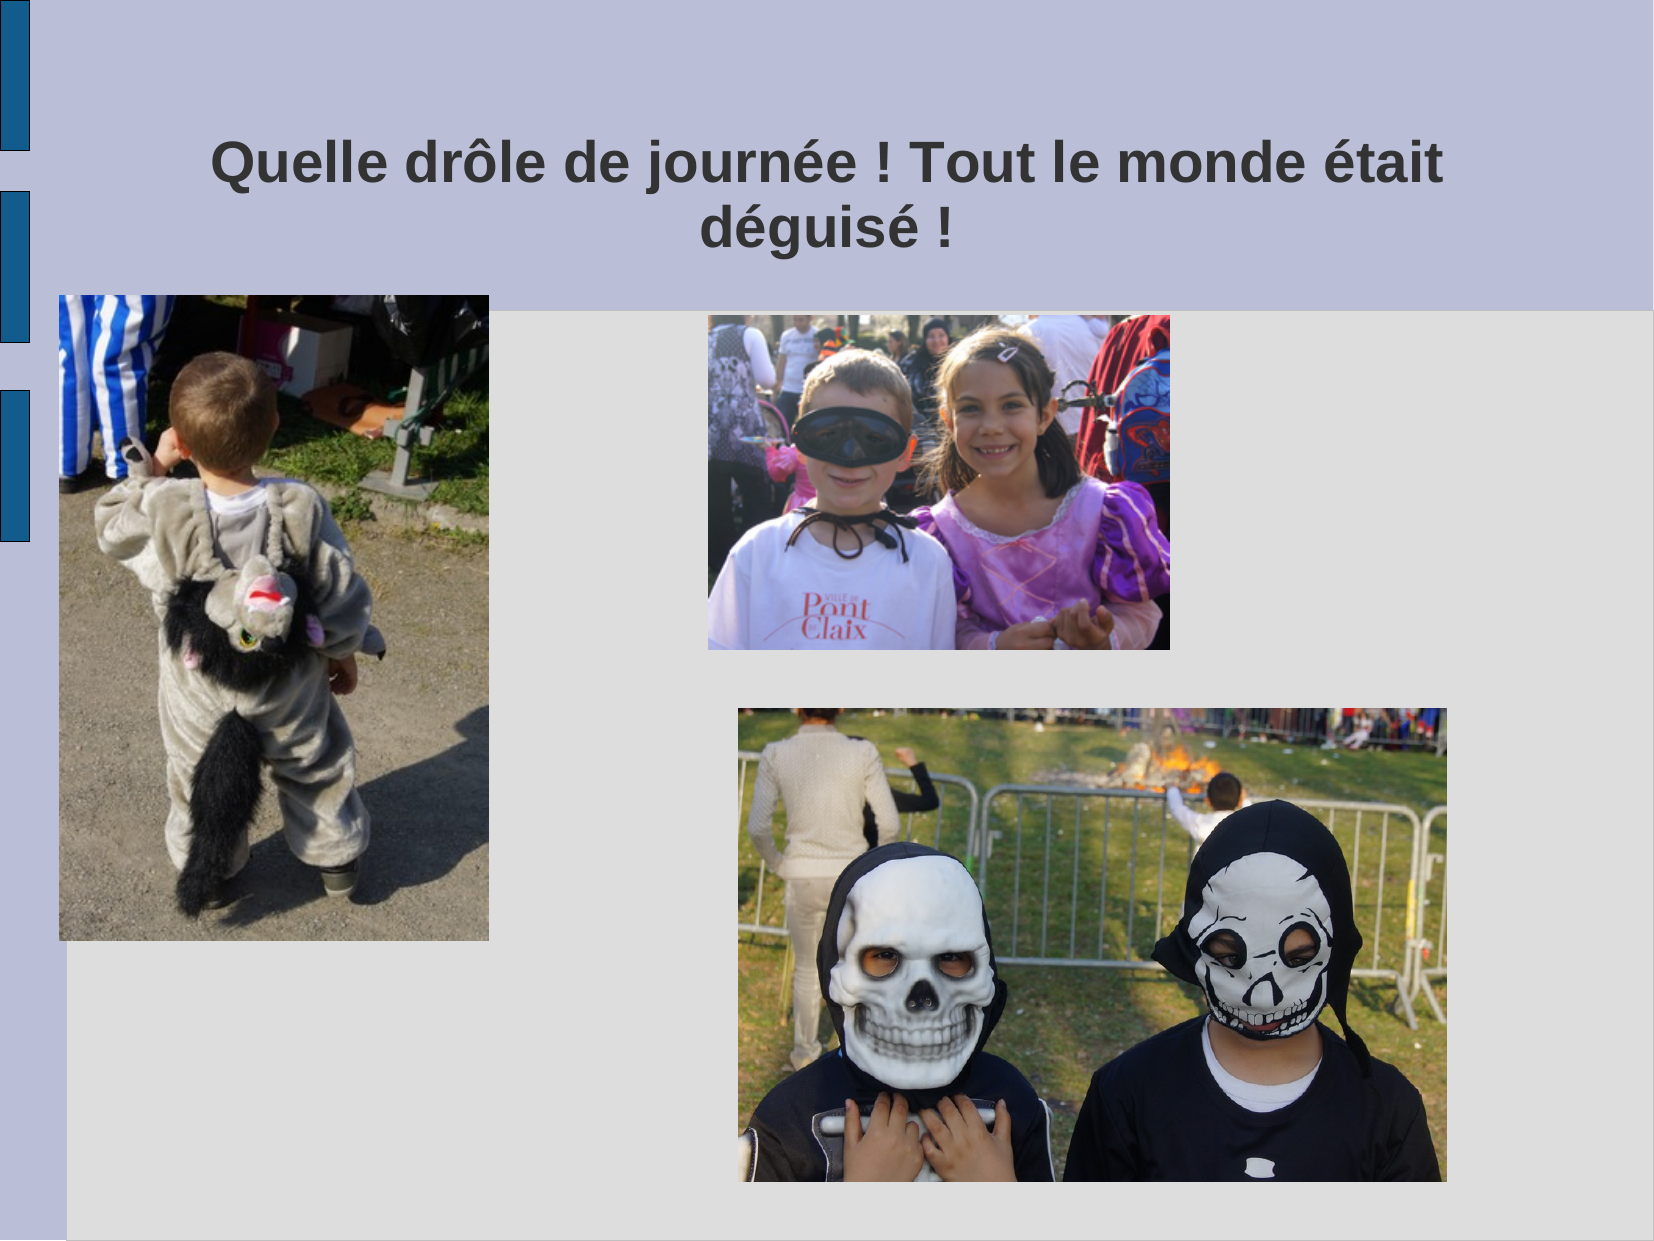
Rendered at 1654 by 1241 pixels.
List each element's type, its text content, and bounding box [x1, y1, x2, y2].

picture [708, 315, 1170, 650]
picture [738, 708, 1447, 1182]
picture [59, 295, 489, 941]
title Quelle drôle de journée ! Tout le monde était déguisé ! [121, 91, 1534, 299]
